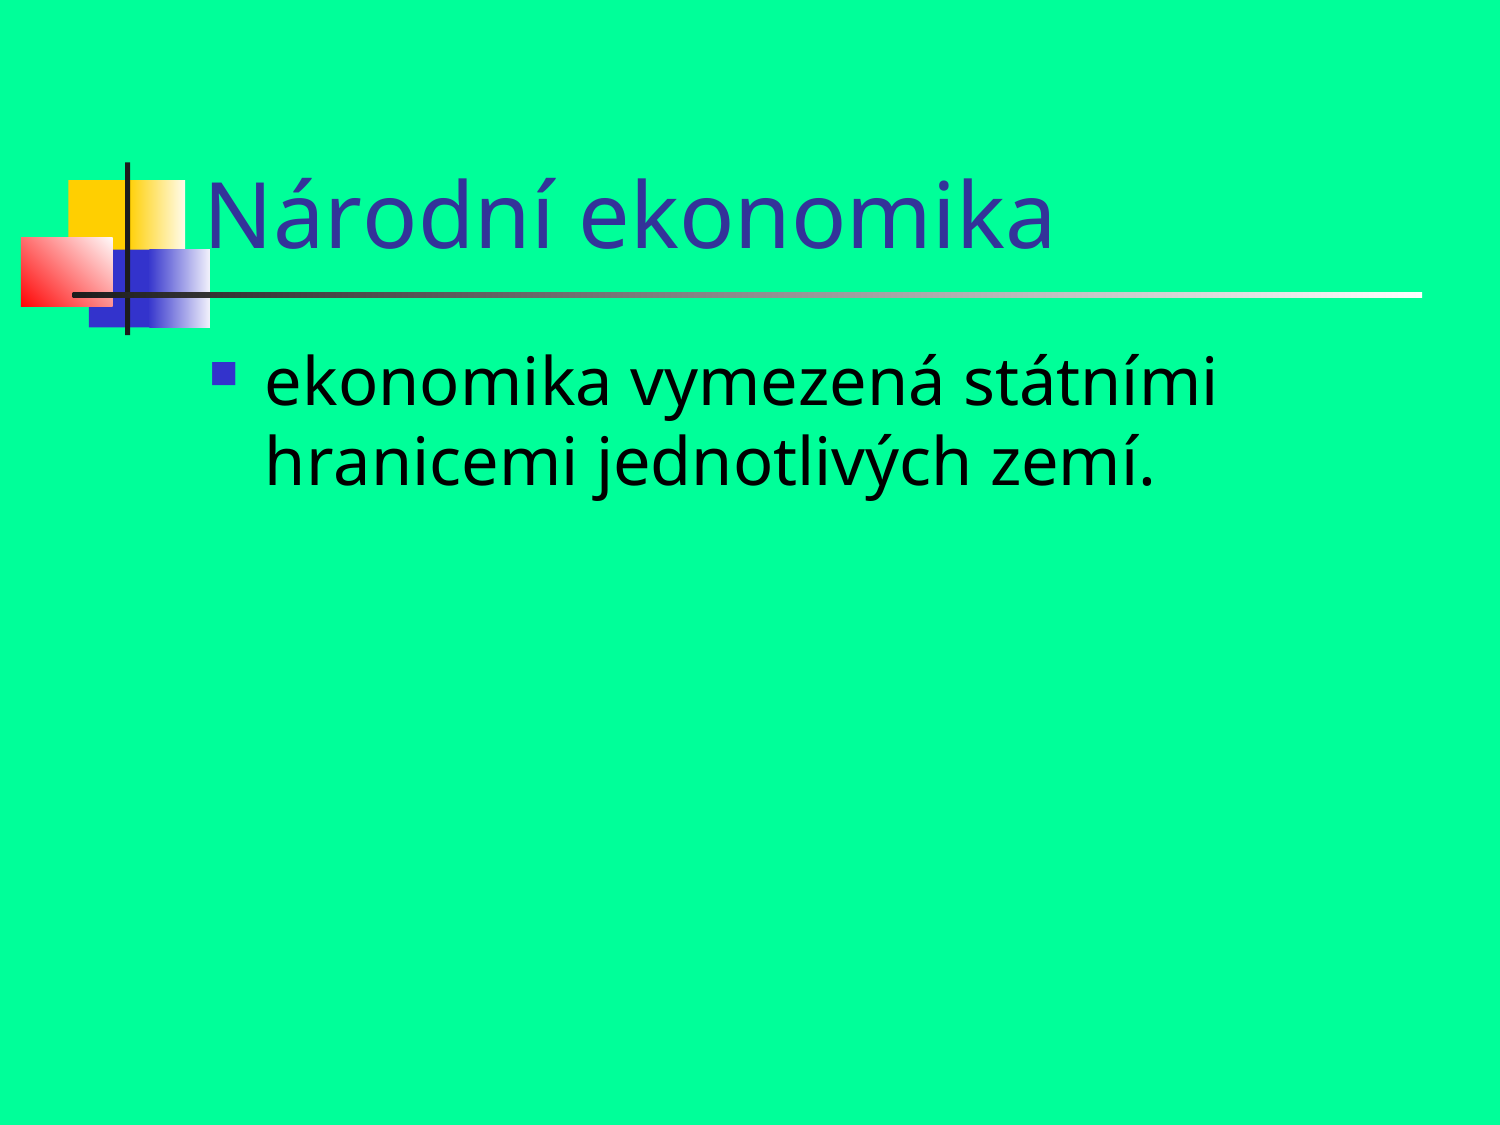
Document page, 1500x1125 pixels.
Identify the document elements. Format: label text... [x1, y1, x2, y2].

title Národní ekonomika [188, 35, 1468, 276]
list ekonomika vymezená státními hranicemi jednotlivých zemí. [193, 331, 1469, 1007]
